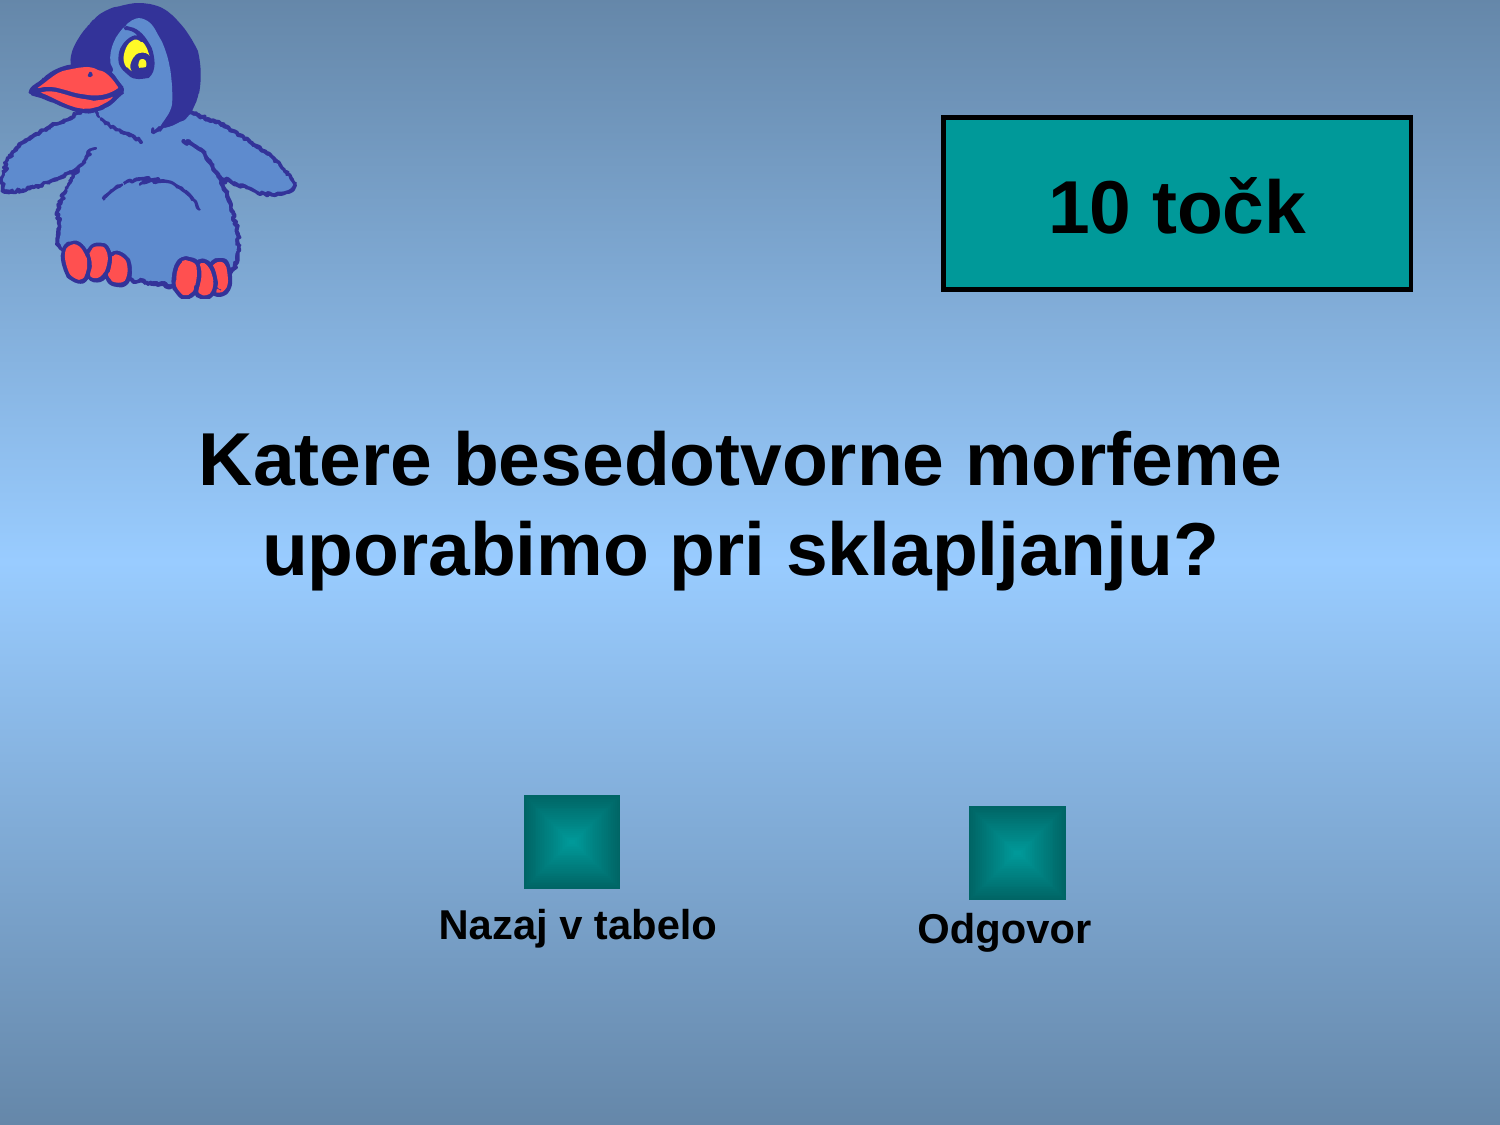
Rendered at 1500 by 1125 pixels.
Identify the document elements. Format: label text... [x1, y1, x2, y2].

text_box Nazaj v tabelo [403, 890, 752, 956]
text_box 10 točk [943, 117, 1412, 290]
text_box [524, 795, 620, 889]
title Katere besedotvorne morfeme uporabimo pri sklapljanju? [79, 386, 1403, 614]
text_box Odgovor [859, 894, 1150, 959]
text_box [969, 806, 1066, 900]
